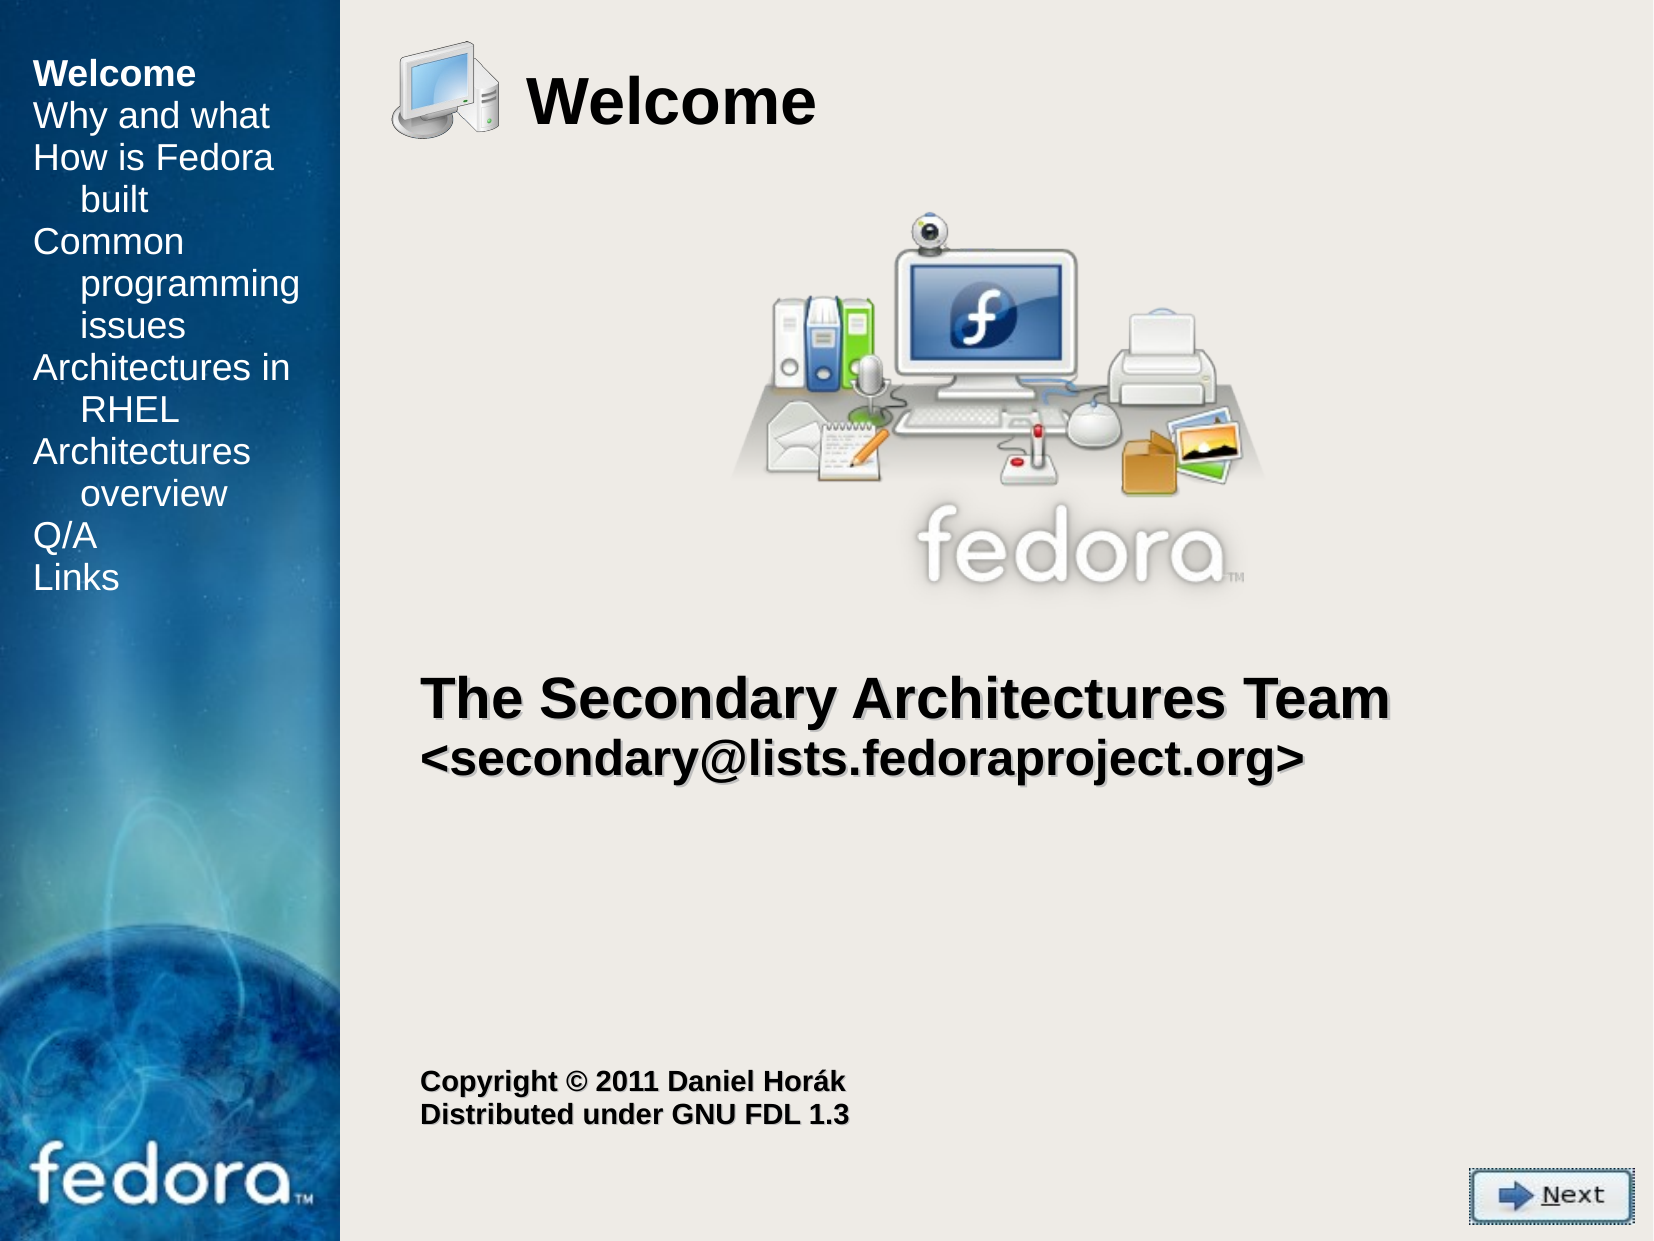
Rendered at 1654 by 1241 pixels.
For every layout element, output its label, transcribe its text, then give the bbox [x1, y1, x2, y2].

picture [0, 0, 1654, 1241]
text_box Welcome [511, 56, 1316, 147]
text_box The Secondary Architectures Team <secondary@lists.fedoraproject.org> Copyright © 2011 Daniel Horák Distributed under GNU FDL 1.3 [405, 657, 1622, 1159]
text_box Welcome Why and what How is Fedora built Common programming issues Architectures in RHEL Architectures overview Q/A Links [18, 45, 327, 607]
